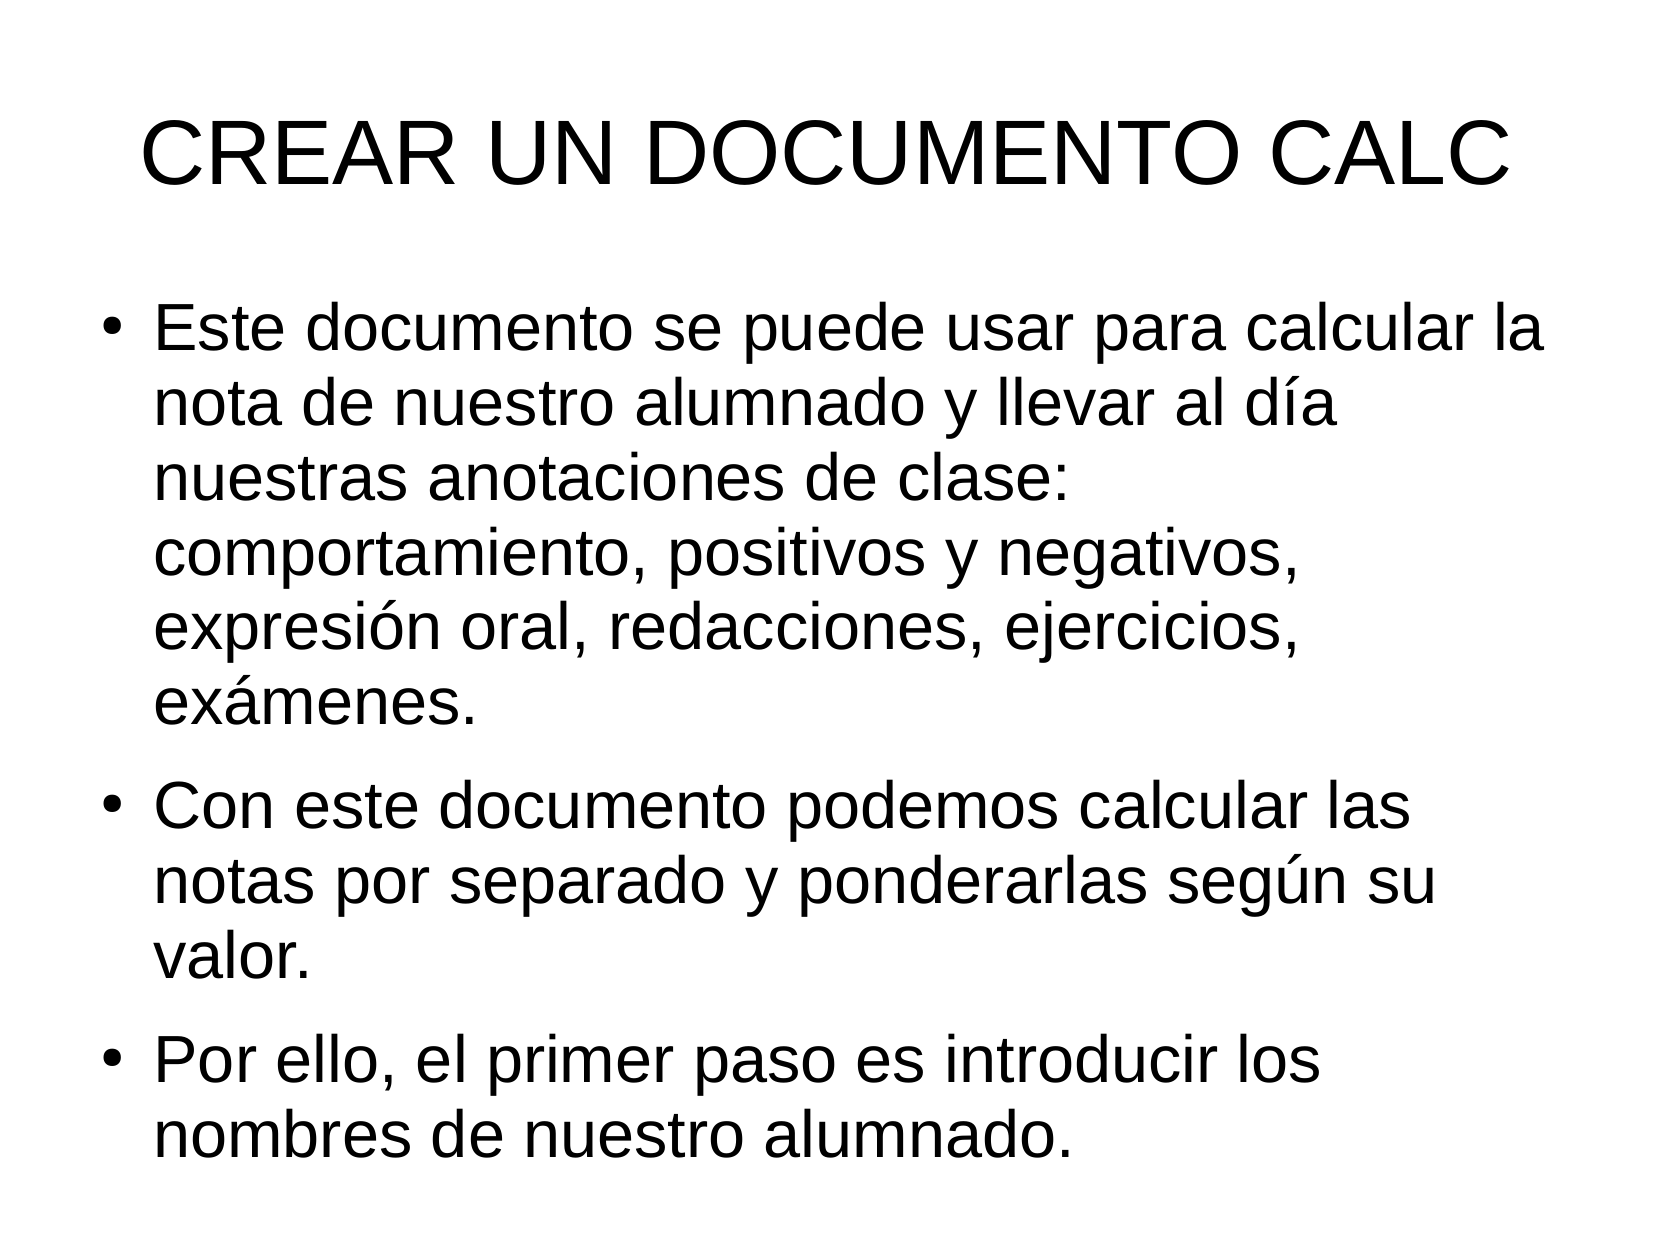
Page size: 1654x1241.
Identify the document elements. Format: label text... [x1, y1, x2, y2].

title CREAR UN DOCUMENTO CALC [82, 49, 1571, 257]
list Este documento se puede usar para calcular la nota de nuestro alumnado y llevar al día nuestras anotaciones de clase: comportamiento, positivos y negativos, expresión oral, redacciones, ejercicios, exámenes. Con este documento podemos calcular las notas por separado y ponderarlas según su valor. Por ello, el primer paso es introducir los nombres de nuestro alumnado. [82, 290, 1571, 1010]
